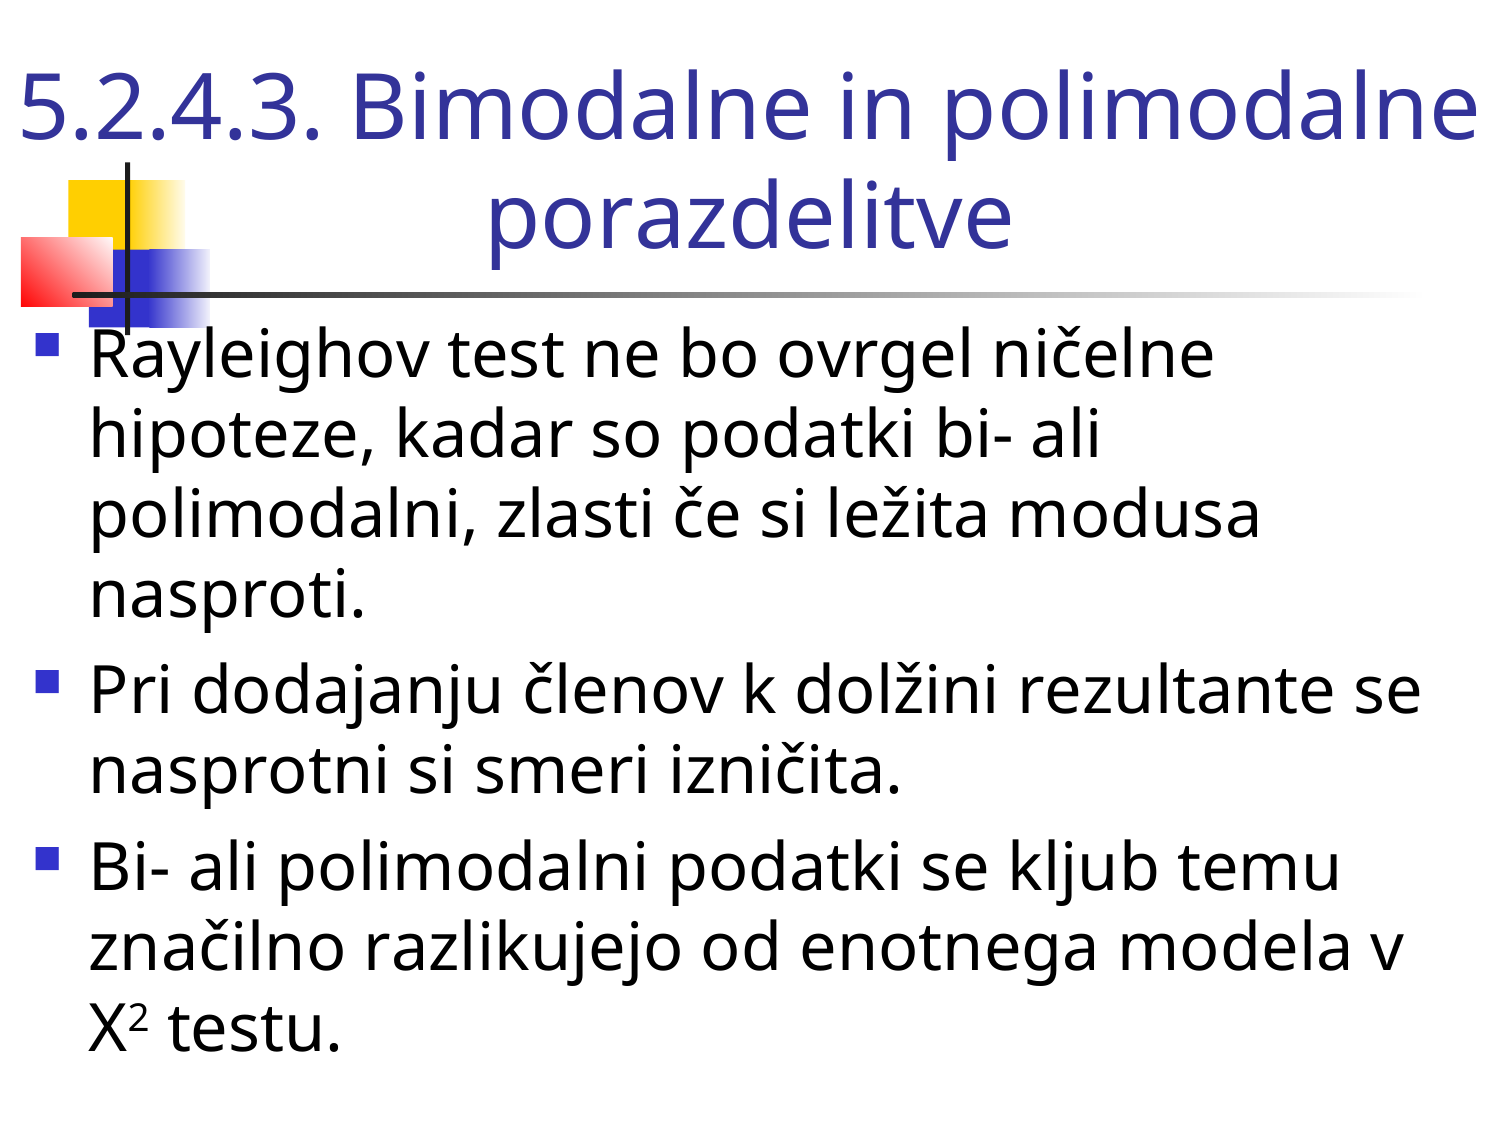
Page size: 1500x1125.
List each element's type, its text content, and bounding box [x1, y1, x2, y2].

title 5.2.4.3. Bimodalne in polimodalne porazdelitve [0, 35, 1500, 276]
list Rayleighov test ne bo ovrgel ničelne hipoteze, kadar so podatki bi- ali polimodalni, zlasti če si ležita modusa nasproti. Pri dodajanju členov k dolžini rezultante se nasprotni si smeri izničita. Bi- ali polimodalni podatki se kljub temu značilno razlikujejo od enotnega modela v X2 testu. [17, 302, 1483, 1125]
